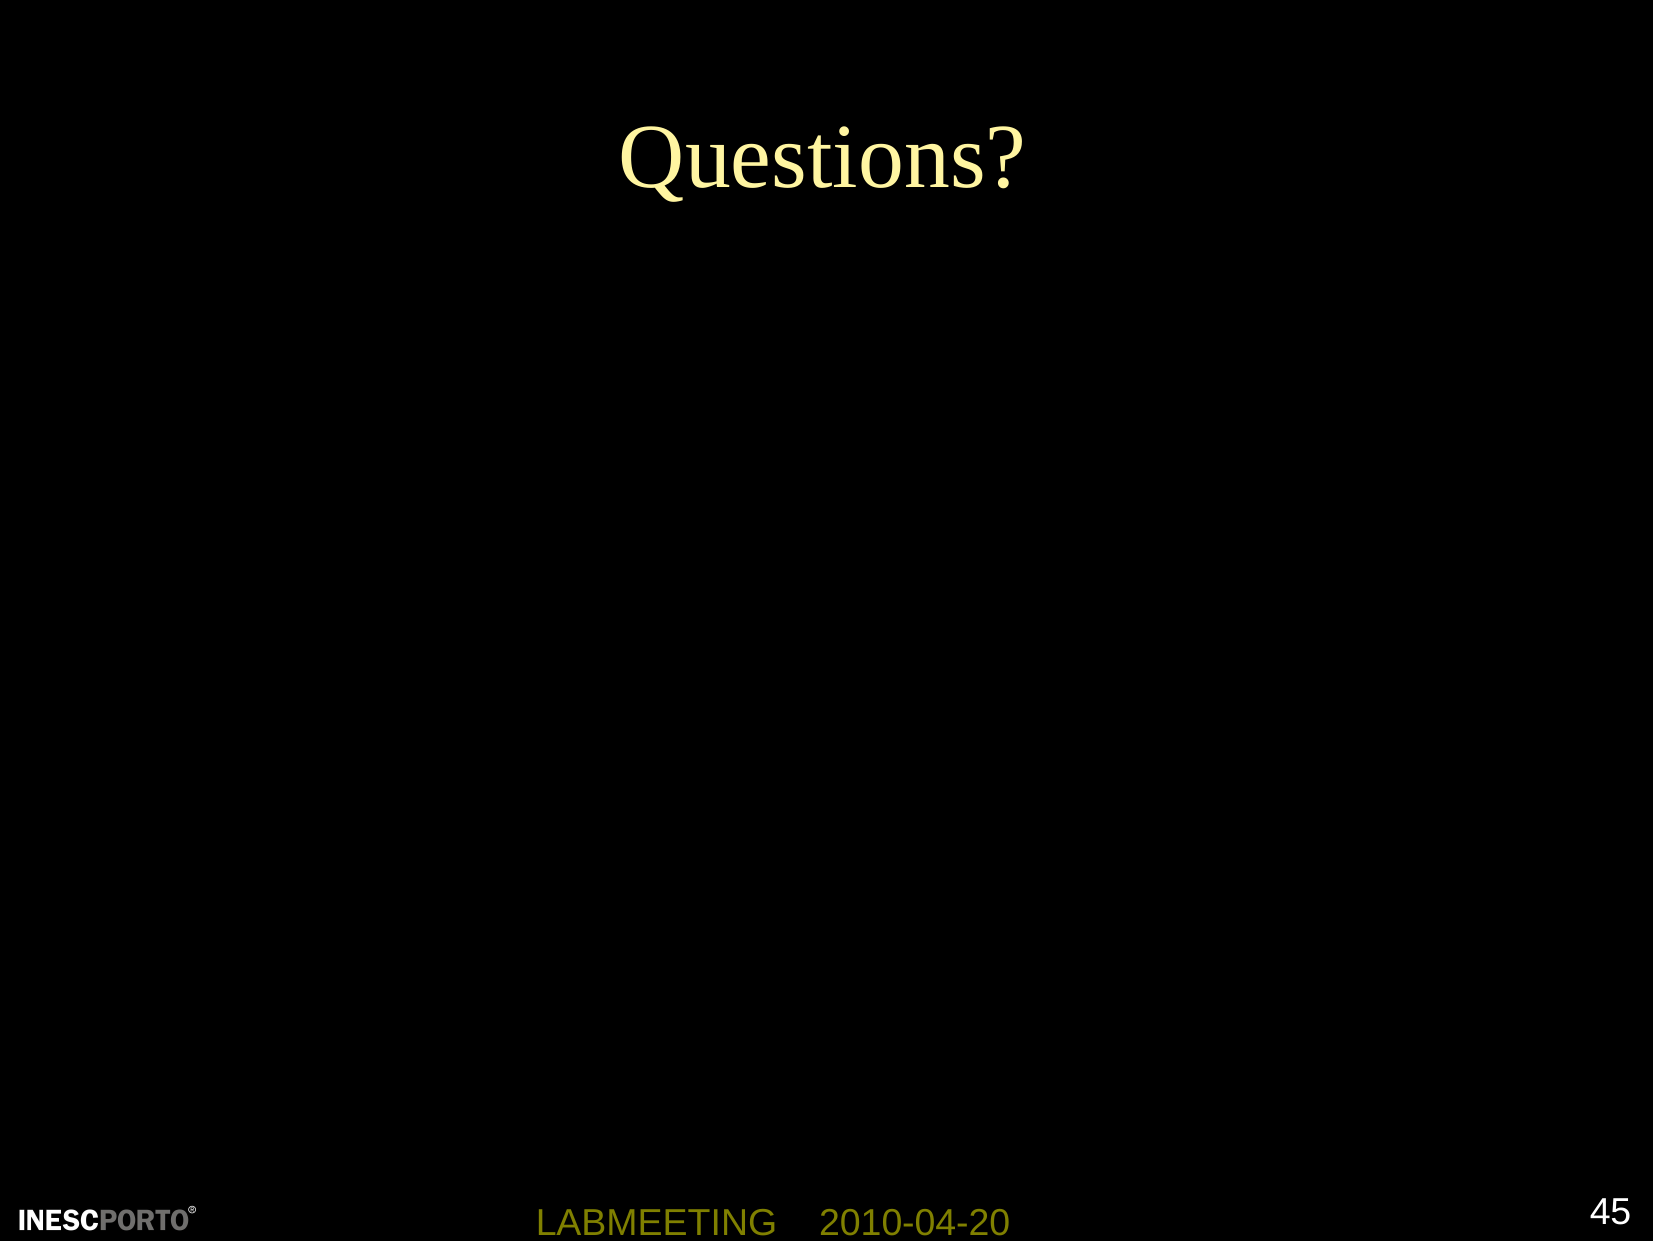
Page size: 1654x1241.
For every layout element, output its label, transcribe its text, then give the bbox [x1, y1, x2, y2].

title Questions? [40, 48, 1607, 264]
picture [9, 1181, 201, 1241]
